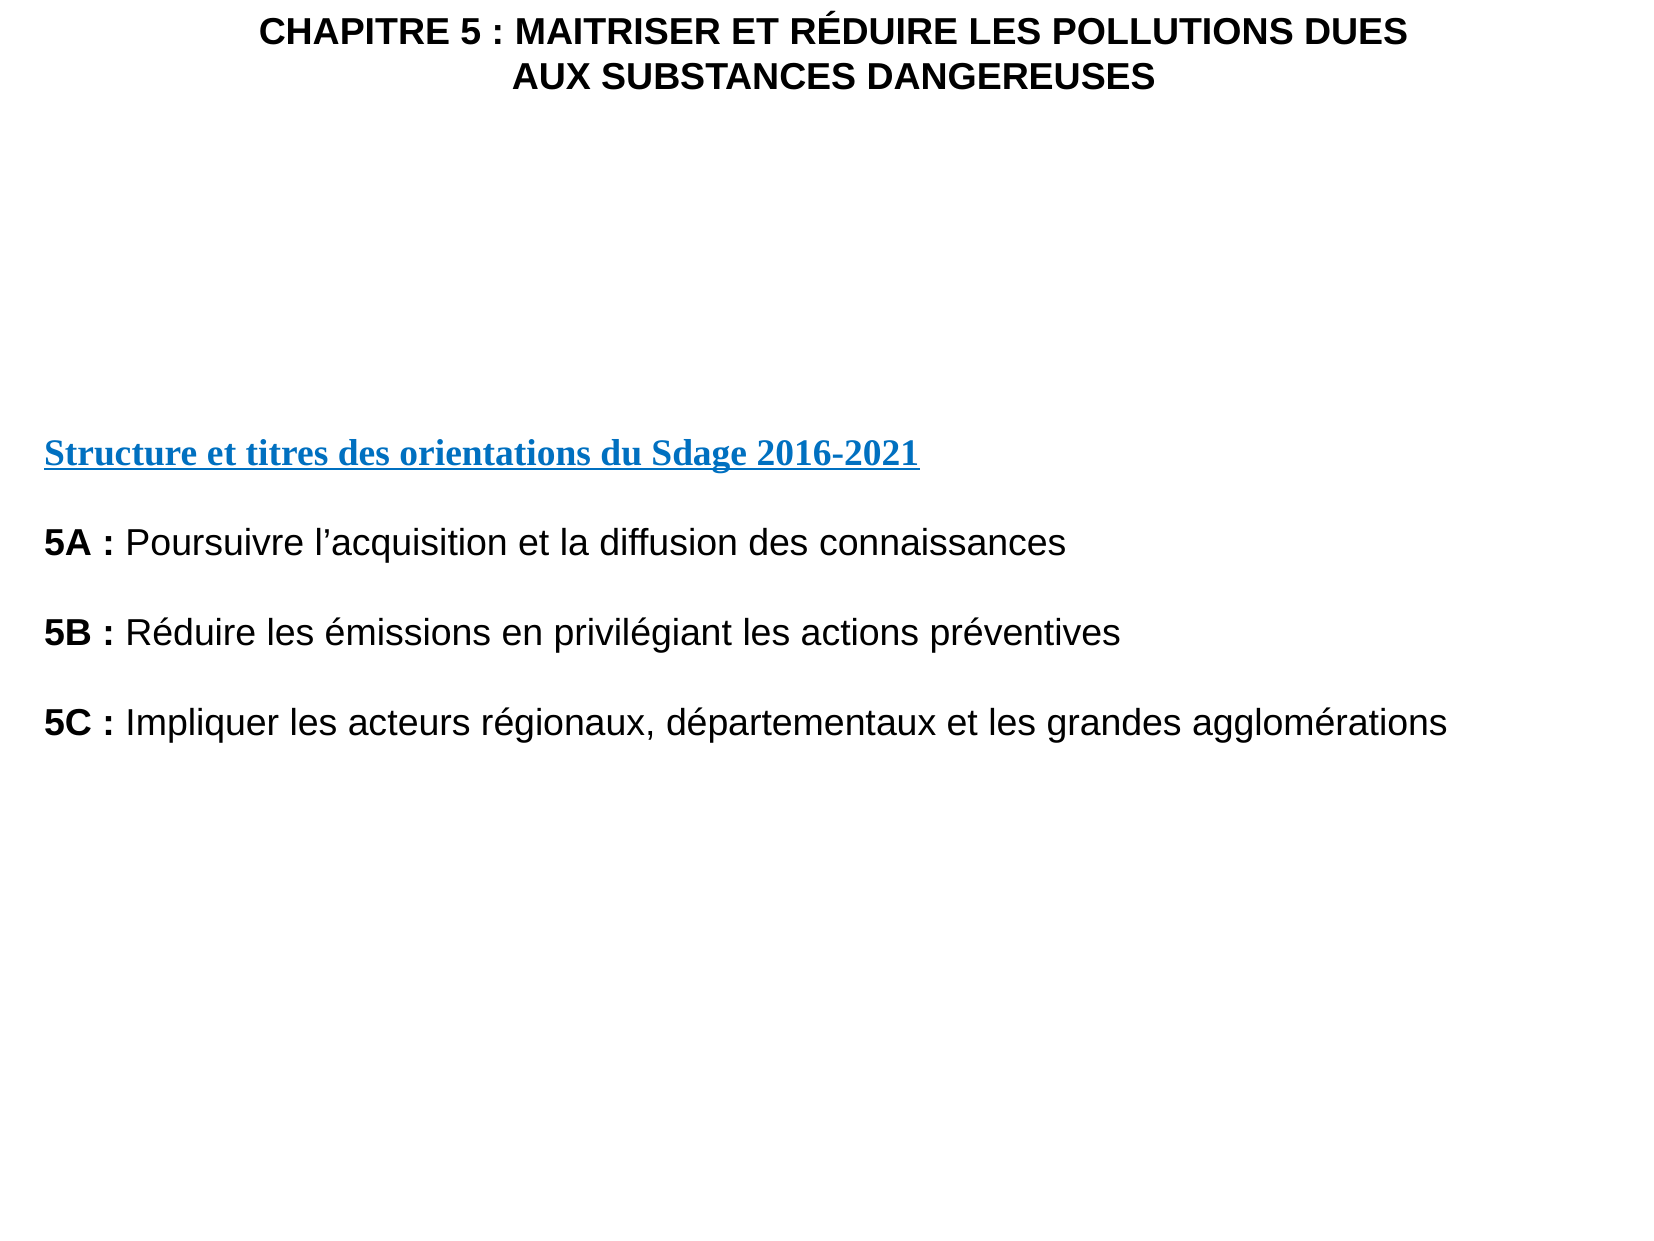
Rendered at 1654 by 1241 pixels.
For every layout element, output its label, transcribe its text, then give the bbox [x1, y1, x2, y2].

text_box Structure et titres des orientations du Sdage 2016-2021 5A : Poursuivre l’acquisition et la diffusion des connaissances 5B : Réduire les émissions en privilégiant les actions préventives 5C : Impliquer les acteurs régionaux, départementaux et les grandes agglomérations [29, 420, 1489, 752]
text_box CHAPITRE 5 : MAITRISER ET RÉDUIRE LES POLLUTIONS DUES AUX SUBSTANCES DANGEREUSES [237, 0, 1431, 105]
